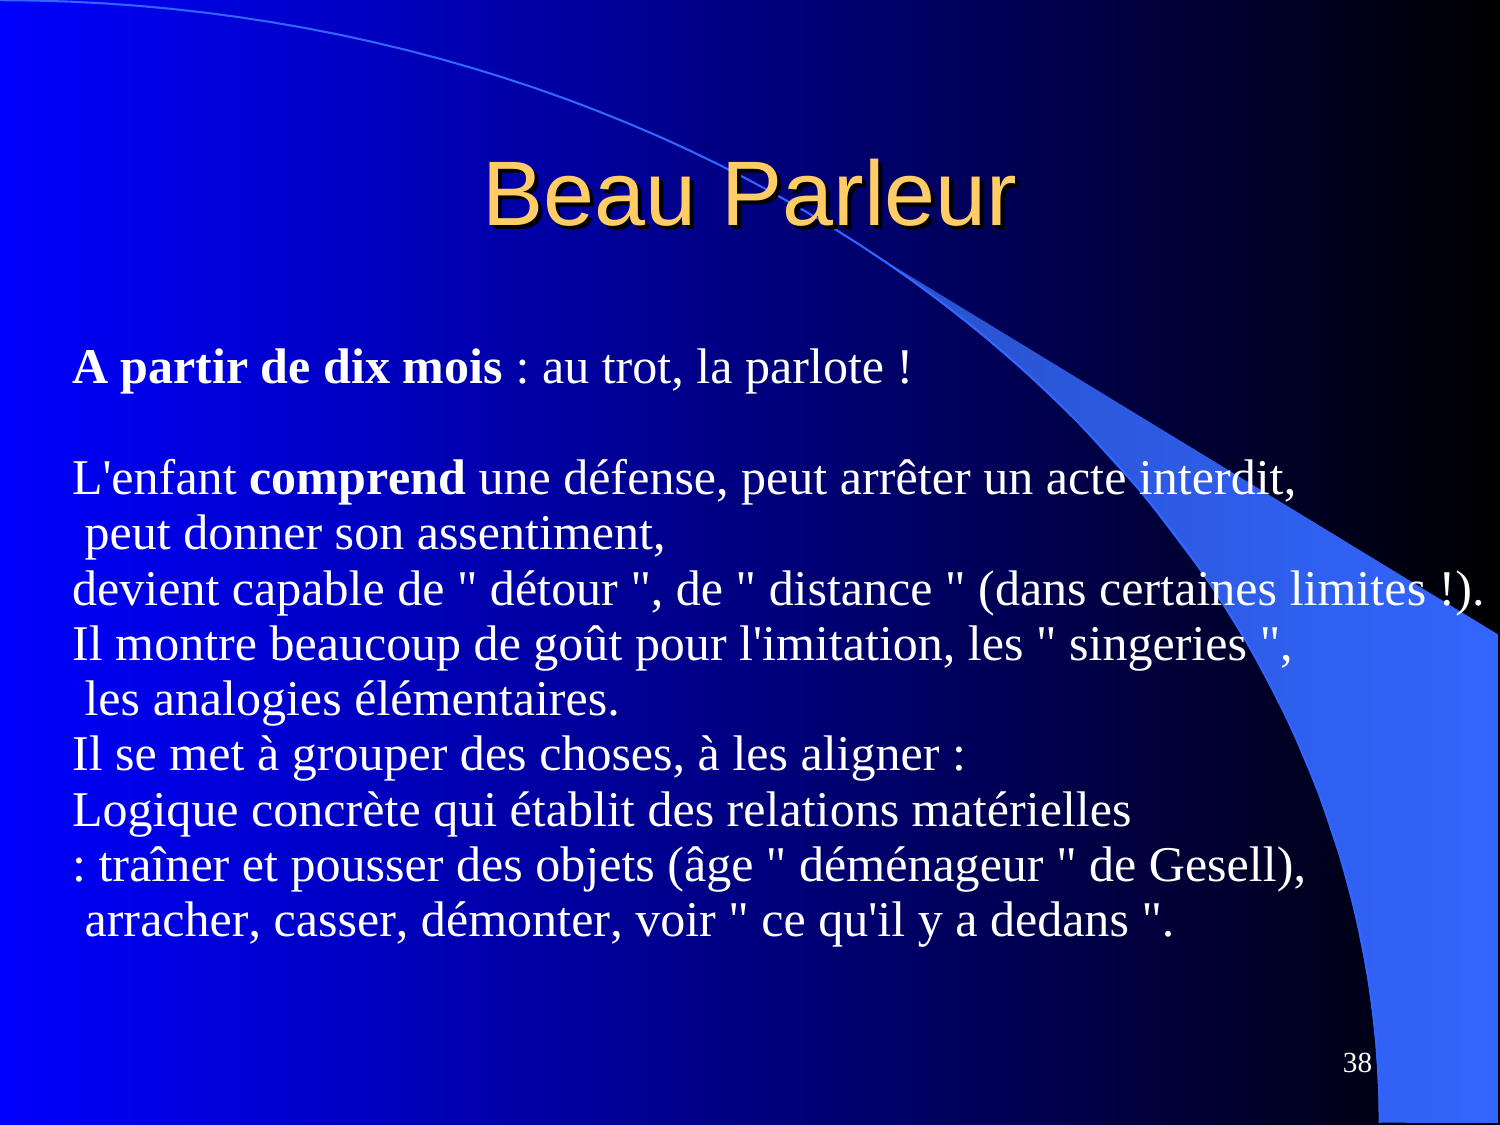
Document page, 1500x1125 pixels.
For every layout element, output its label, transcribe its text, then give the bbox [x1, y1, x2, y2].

text_box A partir de dix mois : au trot, la parlote ! L'enfant comprend une défense, peut arrêter un acte interdit, peut donner son assentiment, devient capable de " détour ", de " distance " (dans certaines limites !). Il montre beaucoup de goût pour l'imitation, les " singeries ", les analogies élémentaires. Il se met à grouper des choses, à les aligner : Logique concrète qui établit des relations matérielles : traîner et pousser des objets (âge " déménageur " de Gesell), arracher, casser, démonter, voir " ce qu'il y a dedans ". [57, 331, 1500, 1011]
title Beau Parleur [112, 99, 1388, 288]
